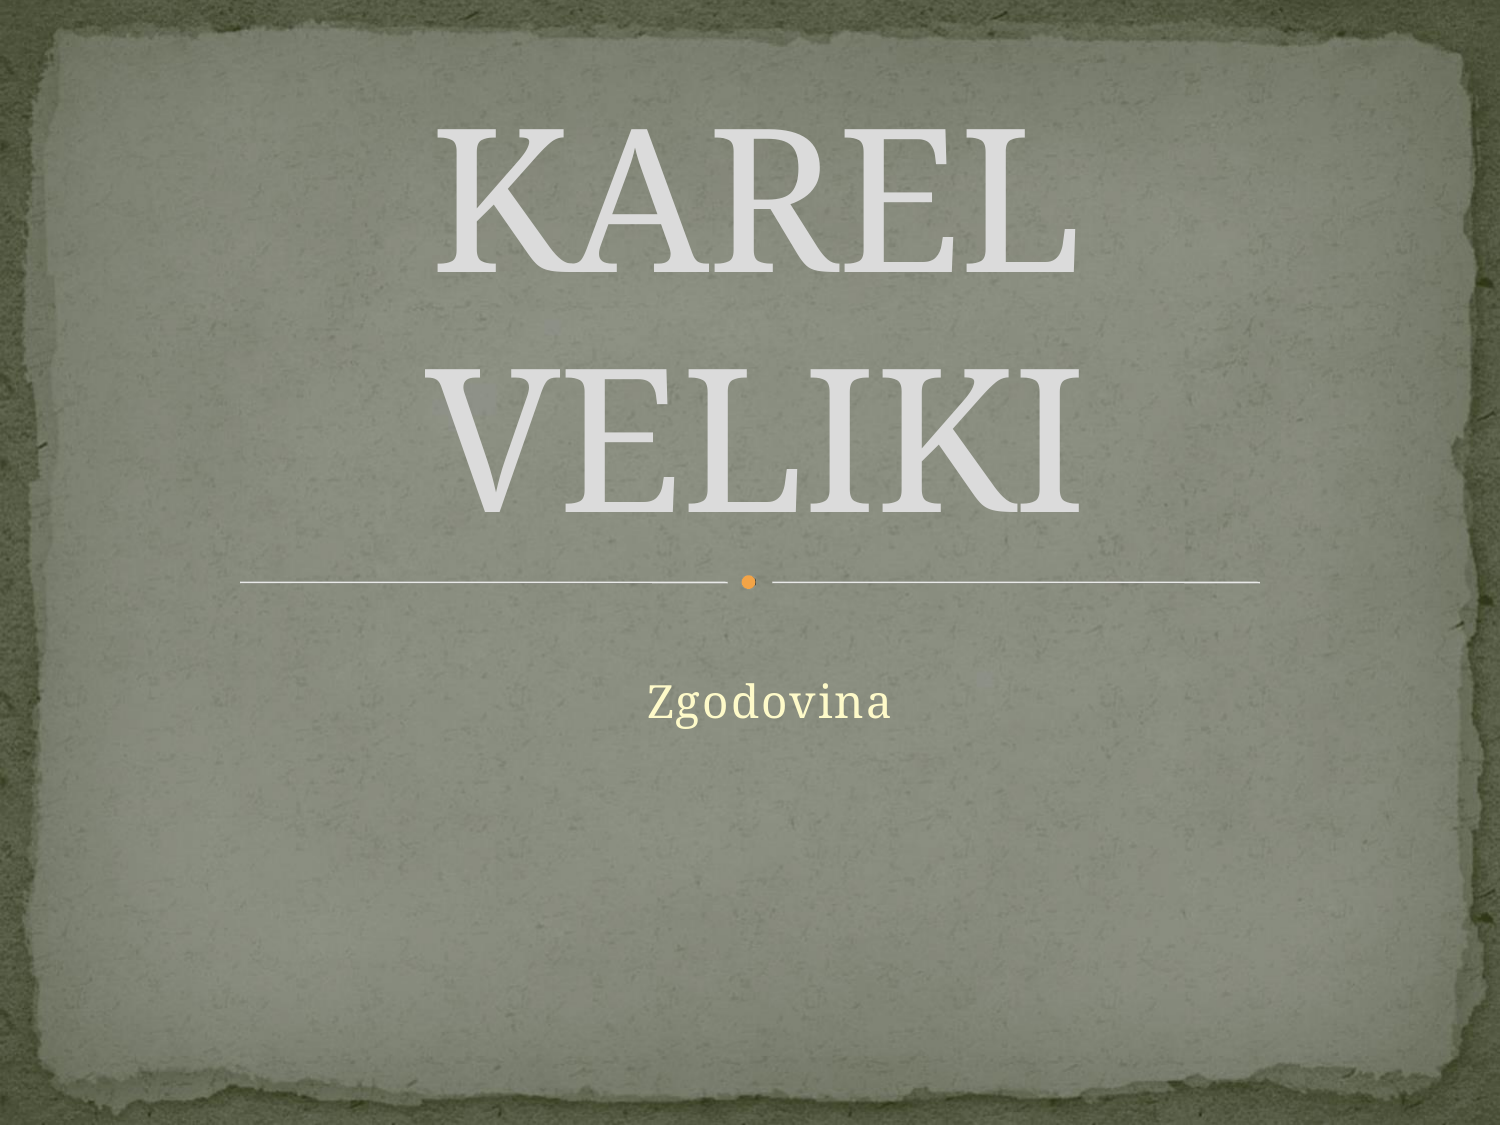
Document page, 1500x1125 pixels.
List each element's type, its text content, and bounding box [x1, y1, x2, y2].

subtitle Zgodovina [88, 597, 1451, 786]
picture [0, 0, 1500, 1125]
title KAREL VELIKI [75, 235, 1438, 561]
